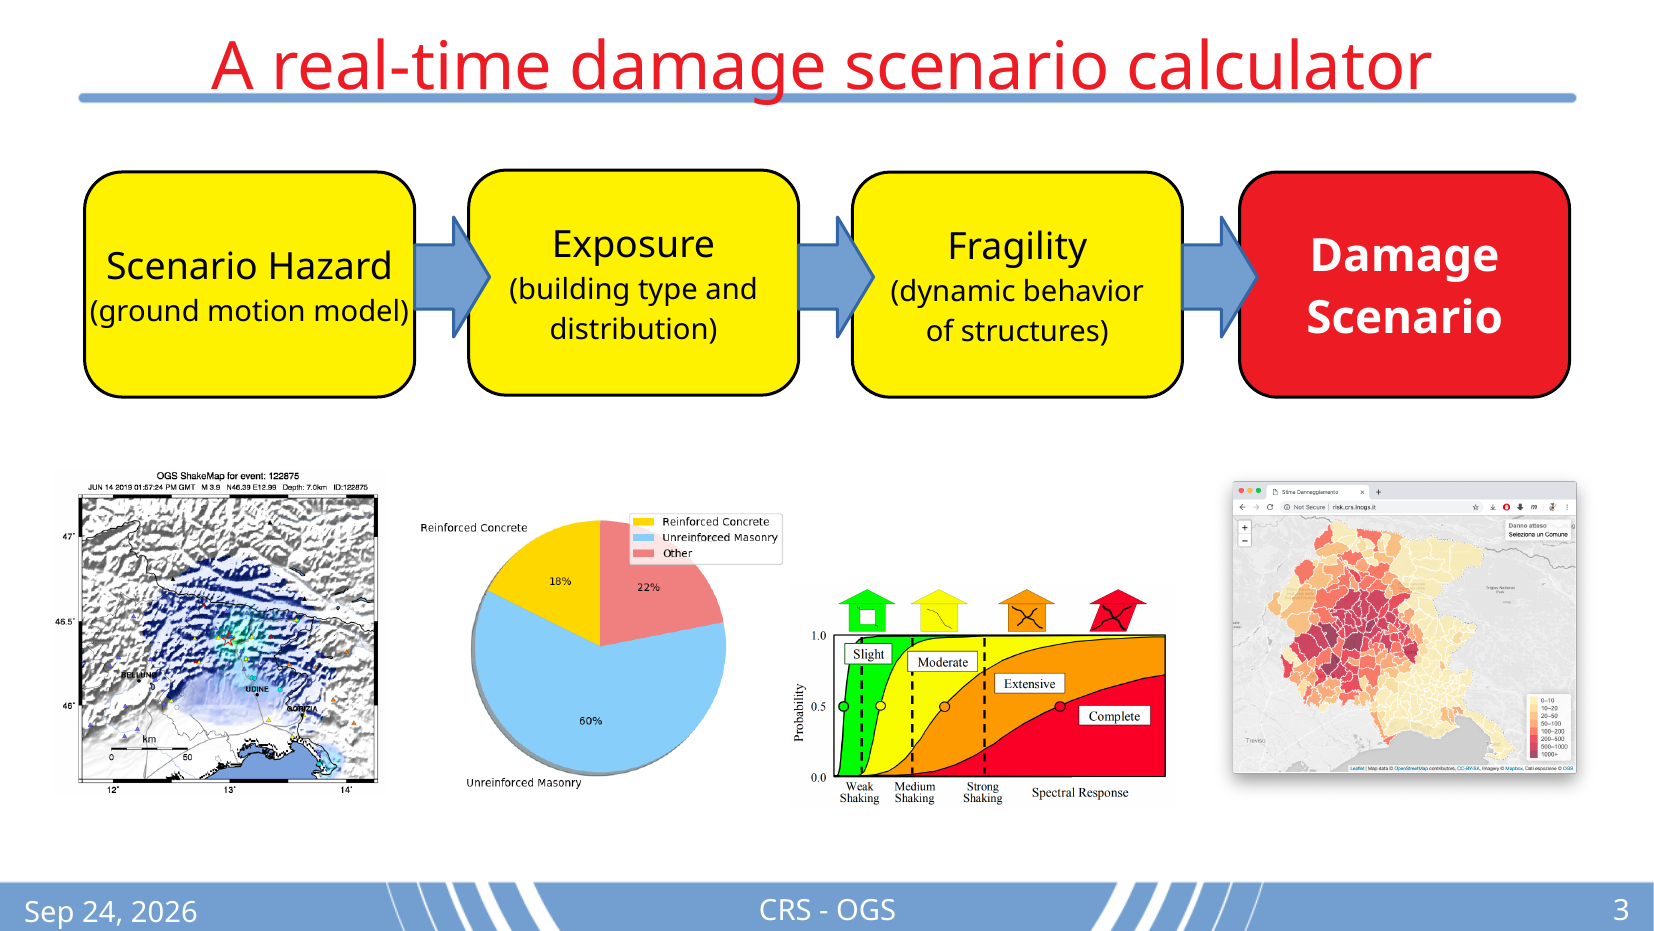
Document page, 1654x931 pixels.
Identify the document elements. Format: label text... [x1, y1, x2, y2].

text_box [414, 216, 490, 338]
text_box Fragility (dynamic behavior of structures) [852, 172, 1183, 398]
text_box Exposure (building type and distribution) [468, 170, 799, 396]
text_box [798, 217, 874, 338]
title A real-time damage scenario calculator [75, 18, 1571, 109]
text_box [1182, 217, 1258, 338]
picture [0, 0, 1654, 931]
text_box Scenario Hazard (ground motion model) [84, 171, 415, 398]
text_box Damage Scenario [1239, 172, 1570, 398]
